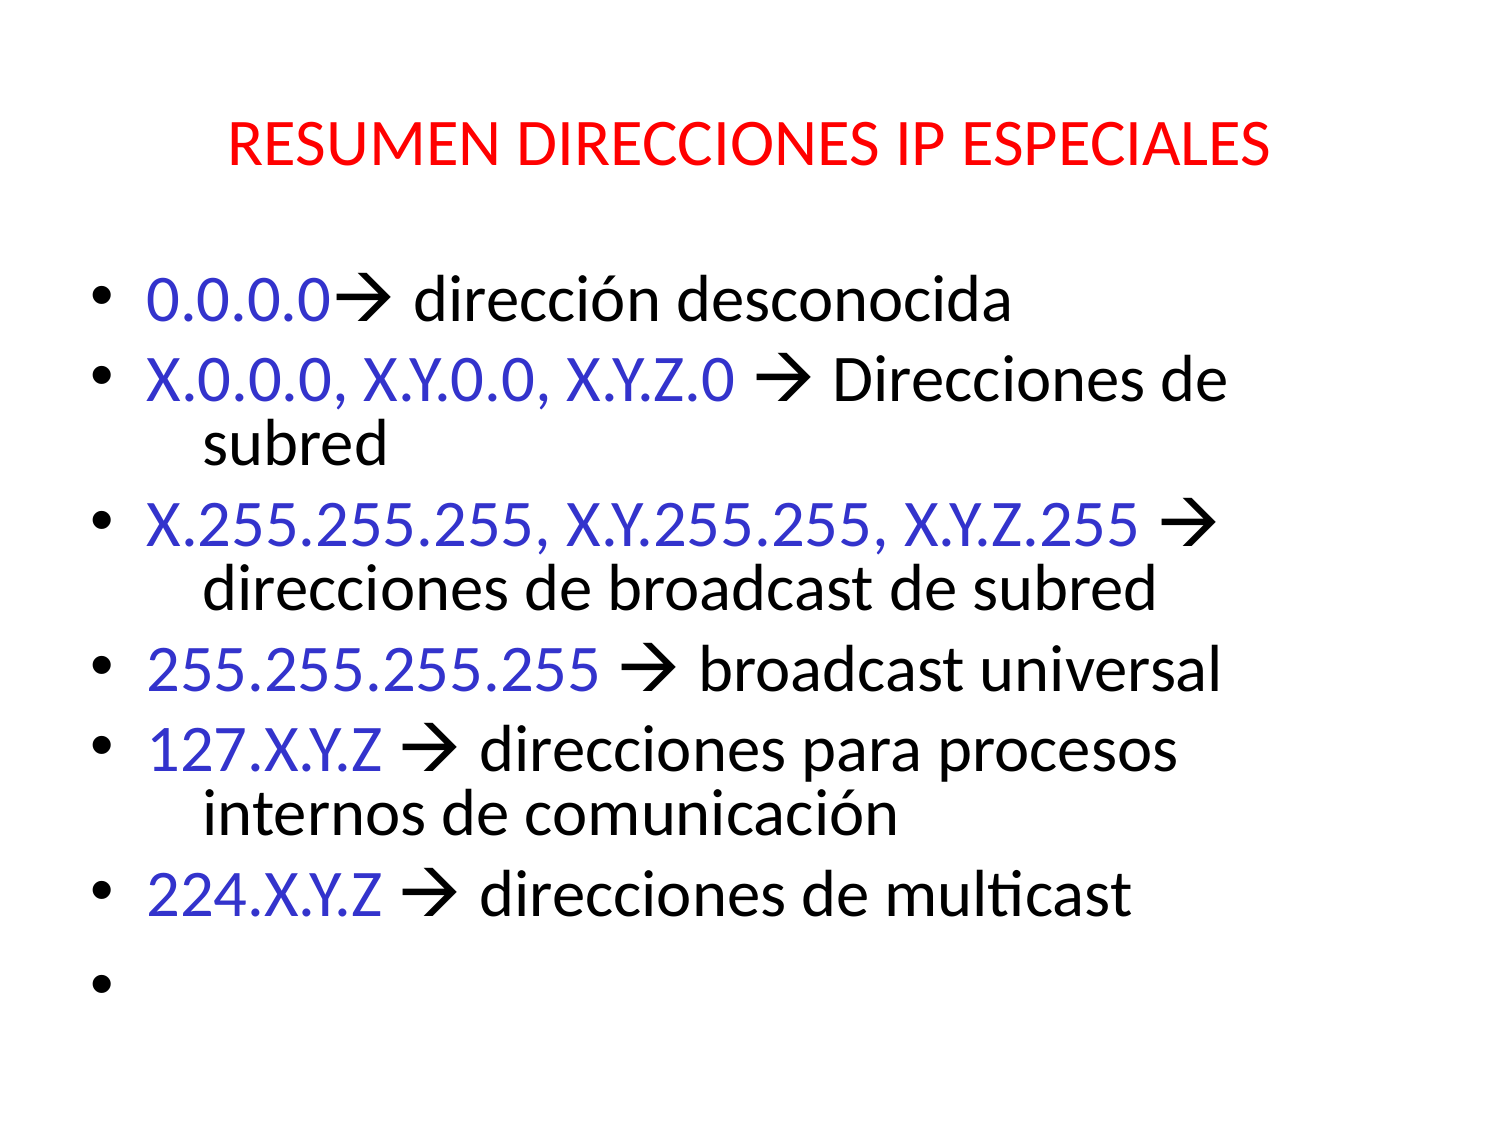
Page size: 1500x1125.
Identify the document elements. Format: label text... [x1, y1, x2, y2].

title RESUMEN DIRECCIONES IP ESPECIALES [75, 45, 1426, 233]
list 0.0.0.0 dirección desconocida X.0.0.0, X.Y.0.0, X.Y.Z.0  Direcciones de subred X.255.255.255, X.Y.255.255, X.Y.Z.255  direcciones de broadcast de subred 255.255.255.255  broadcast universal 127.X.Y.Z  direcciones para procesos internos de comunicación 224.X.Y.Z  direcciones de multicast [75, 262, 1426, 1005]
